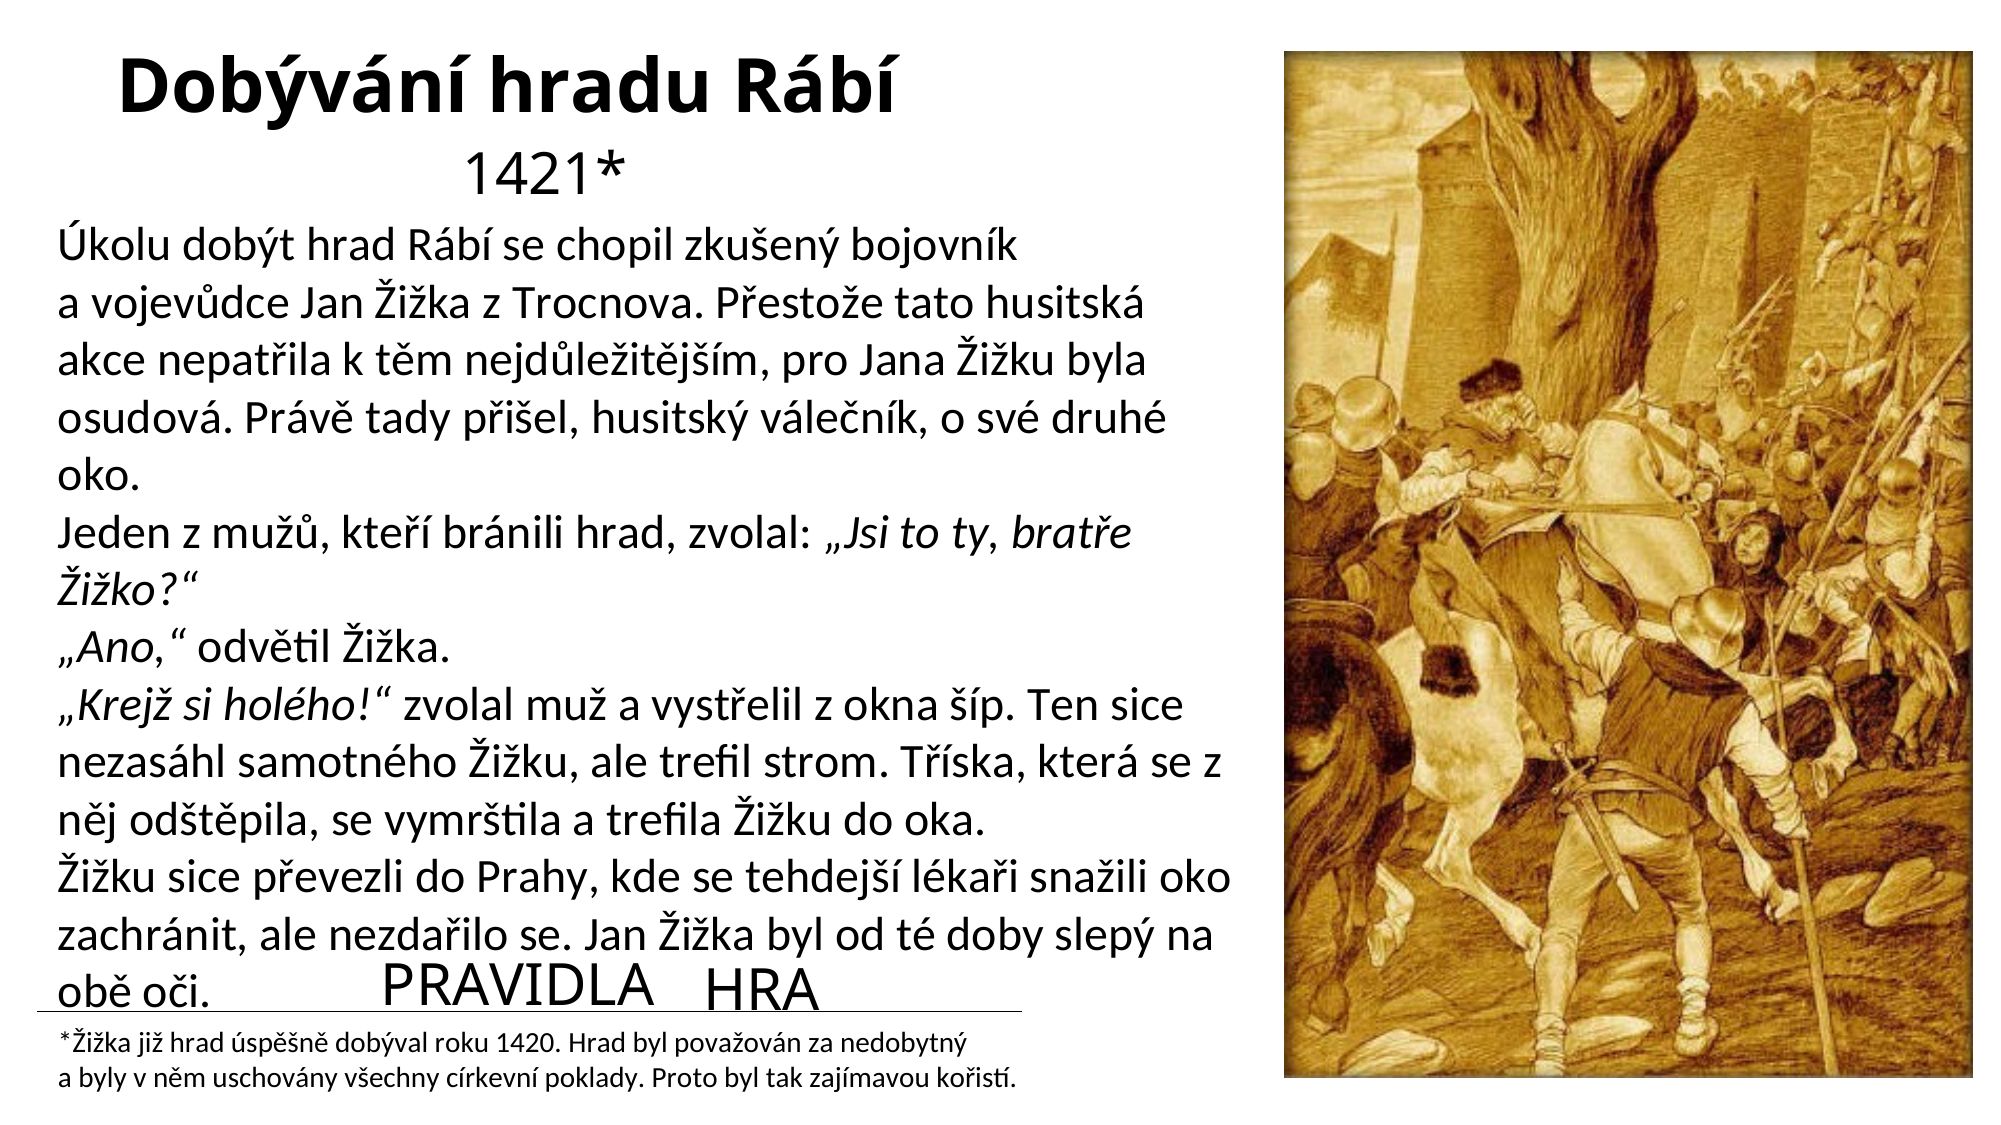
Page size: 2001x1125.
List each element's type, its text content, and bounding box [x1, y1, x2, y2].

picture [1284, 51, 1973, 1078]
text_box HRA [688, 944, 836, 1031]
text_box 1421* [447, 128, 643, 214]
text_box PRAVIDLA [366, 939, 670, 1026]
text_box Dobývání hradu Rábí [101, 29, 913, 135]
text_box *Žižka již hrad úspěšně dobýval roku 1420. Hrad byl považován za nedobytný a byly v něm uschovány všechny církevní poklady. Proto byl tak zajímavou kořistí. [43, 1015, 1037, 1101]
text_box Úkolu dobýt hrad Rábí se chopil zkušený bojovník a vojevůdce Jan Žižka z Trocnova. Přestože tato husitská akce nepatřila k těm nejdůležitějším, pro Jana Žižku byla osudová. Právě tady přišel, husitský válečník, o své druhé oko. Jeden z mužů, kteří bránili hrad, zvolal: „Jsi to ty, bratře Žižko?“ „Ano,“ odvětil Žižka. „Krejž si holého!“ zvolal muž a vystřelil z okna šíp. Ten sice nezasáhl samotného Žižku, ale trefil strom. Tříska, která se z něj odštěpila, se vymrštila a trefila Žižku do oka. Žižku sice převezli do Prahy, kde se tehdejší lékaři snažili oko zachránit, ale nezdařilo se. Jan Žižka byl od té doby slepý na obě oči. [43, 205, 1256, 1026]
